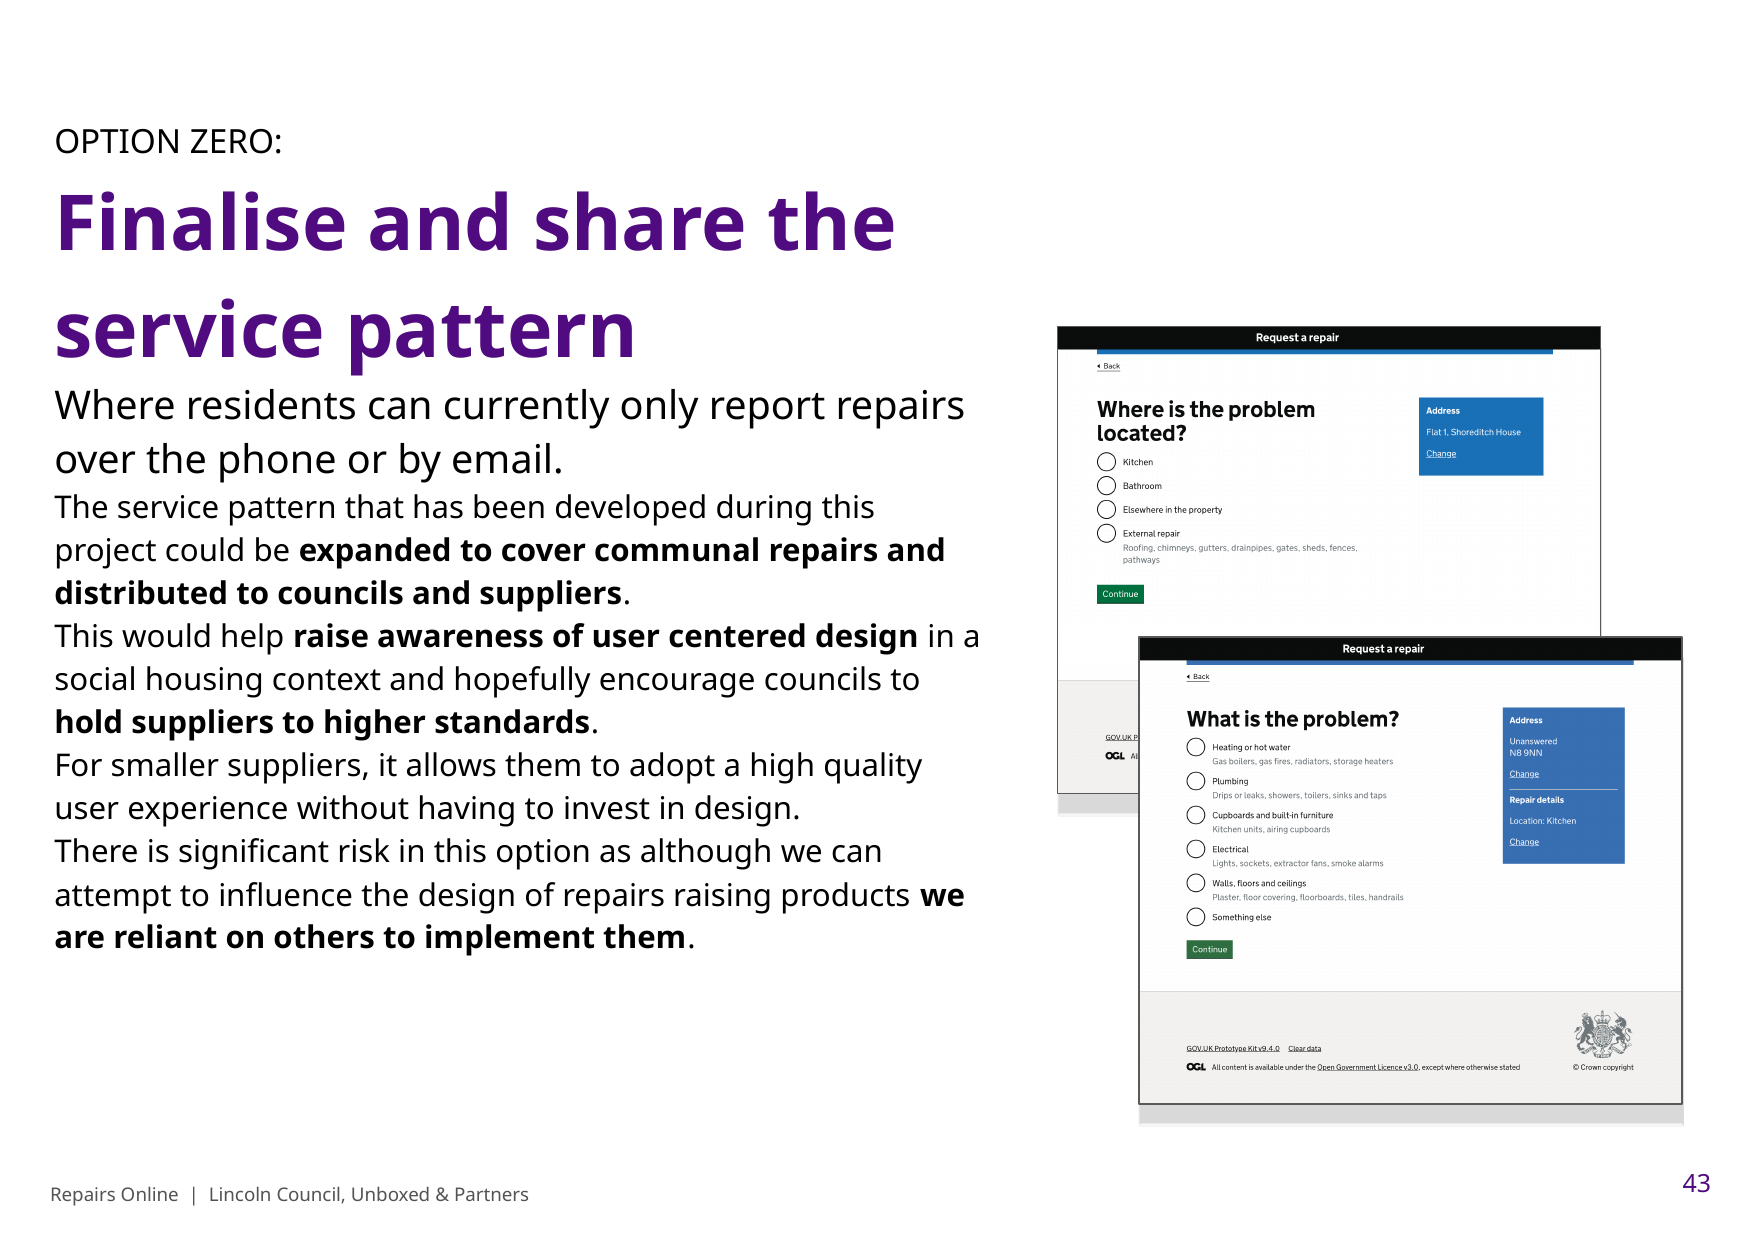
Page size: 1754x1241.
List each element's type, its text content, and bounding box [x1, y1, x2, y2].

title OPTION ZERO: Finalise and share the service pattern Where residents can currently only report repairs over the phone or by email. The service pattern that has been developed during this project could be expanded to cover communal repairs and distributed to councils and suppliers. This would help raise awareness of user centered design in a social housing context and hopefully encourage councils to hold suppliers to higher standards. For smaller suppliers, it allows them to adopt a high quality user experience without having to invest in design. There is significant risk in this option as although we can attempt to influence the design of repairs raising products we are reliant on others to implement them. [35, 94, 1002, 235]
slide_number <number> [1625, 1136, 1731, 1232]
picture [1139, 637, 1682, 1104]
text_box [1059, 628, 1599, 665]
picture [1058, 327, 1600, 793]
